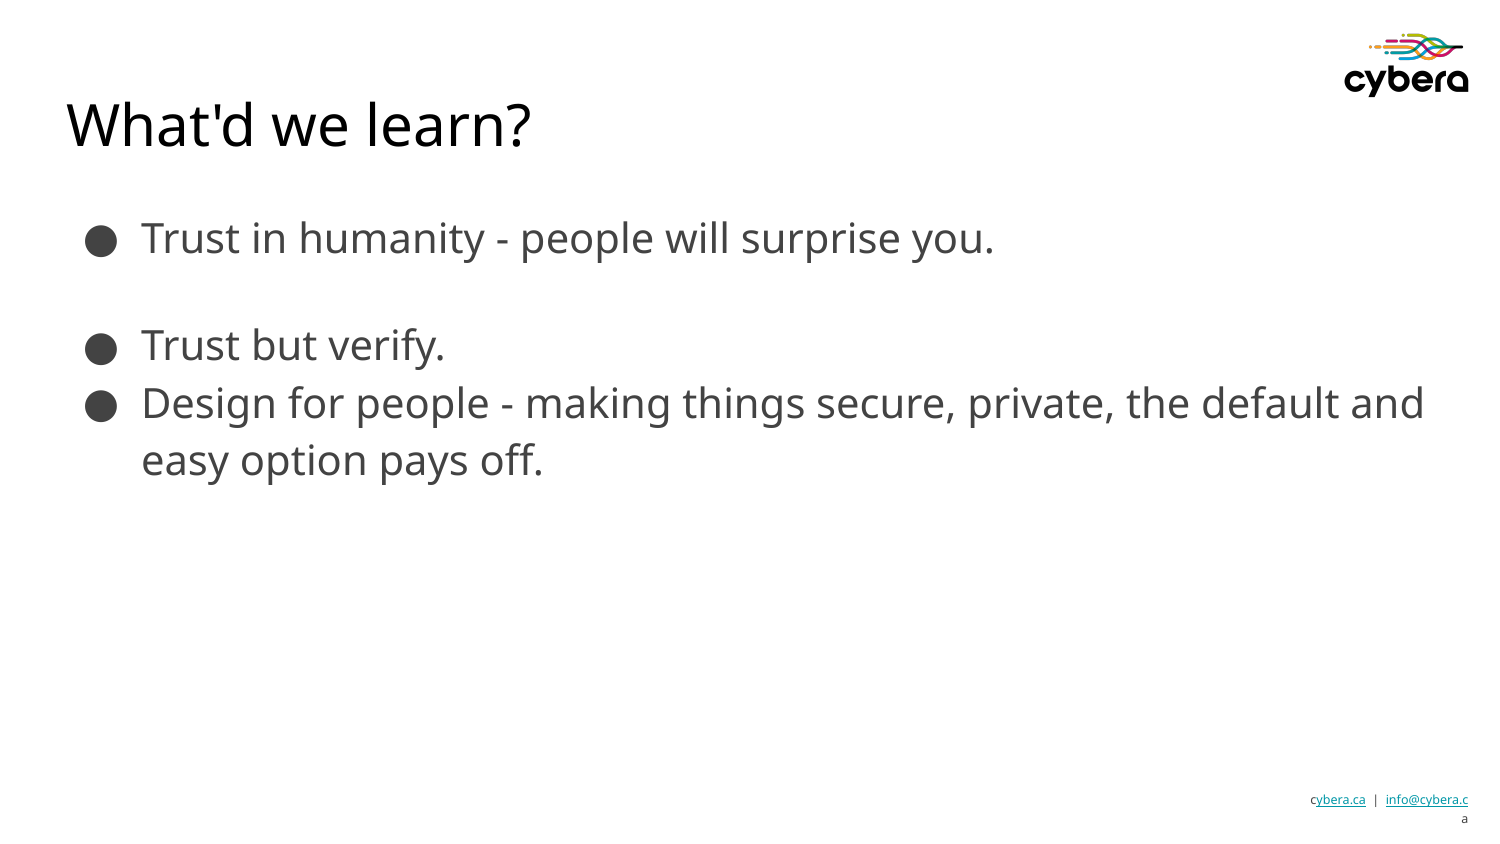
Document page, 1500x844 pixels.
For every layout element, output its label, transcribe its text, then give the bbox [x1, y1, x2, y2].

title What'd we learn? [51, 72, 1314, 167]
picture [1344, 33, 1469, 98]
list Trust in humanity - people will surprise you. Trust but verify. Design for people - making things secure, private, the default and easy option pays off. [51, 189, 1451, 750]
